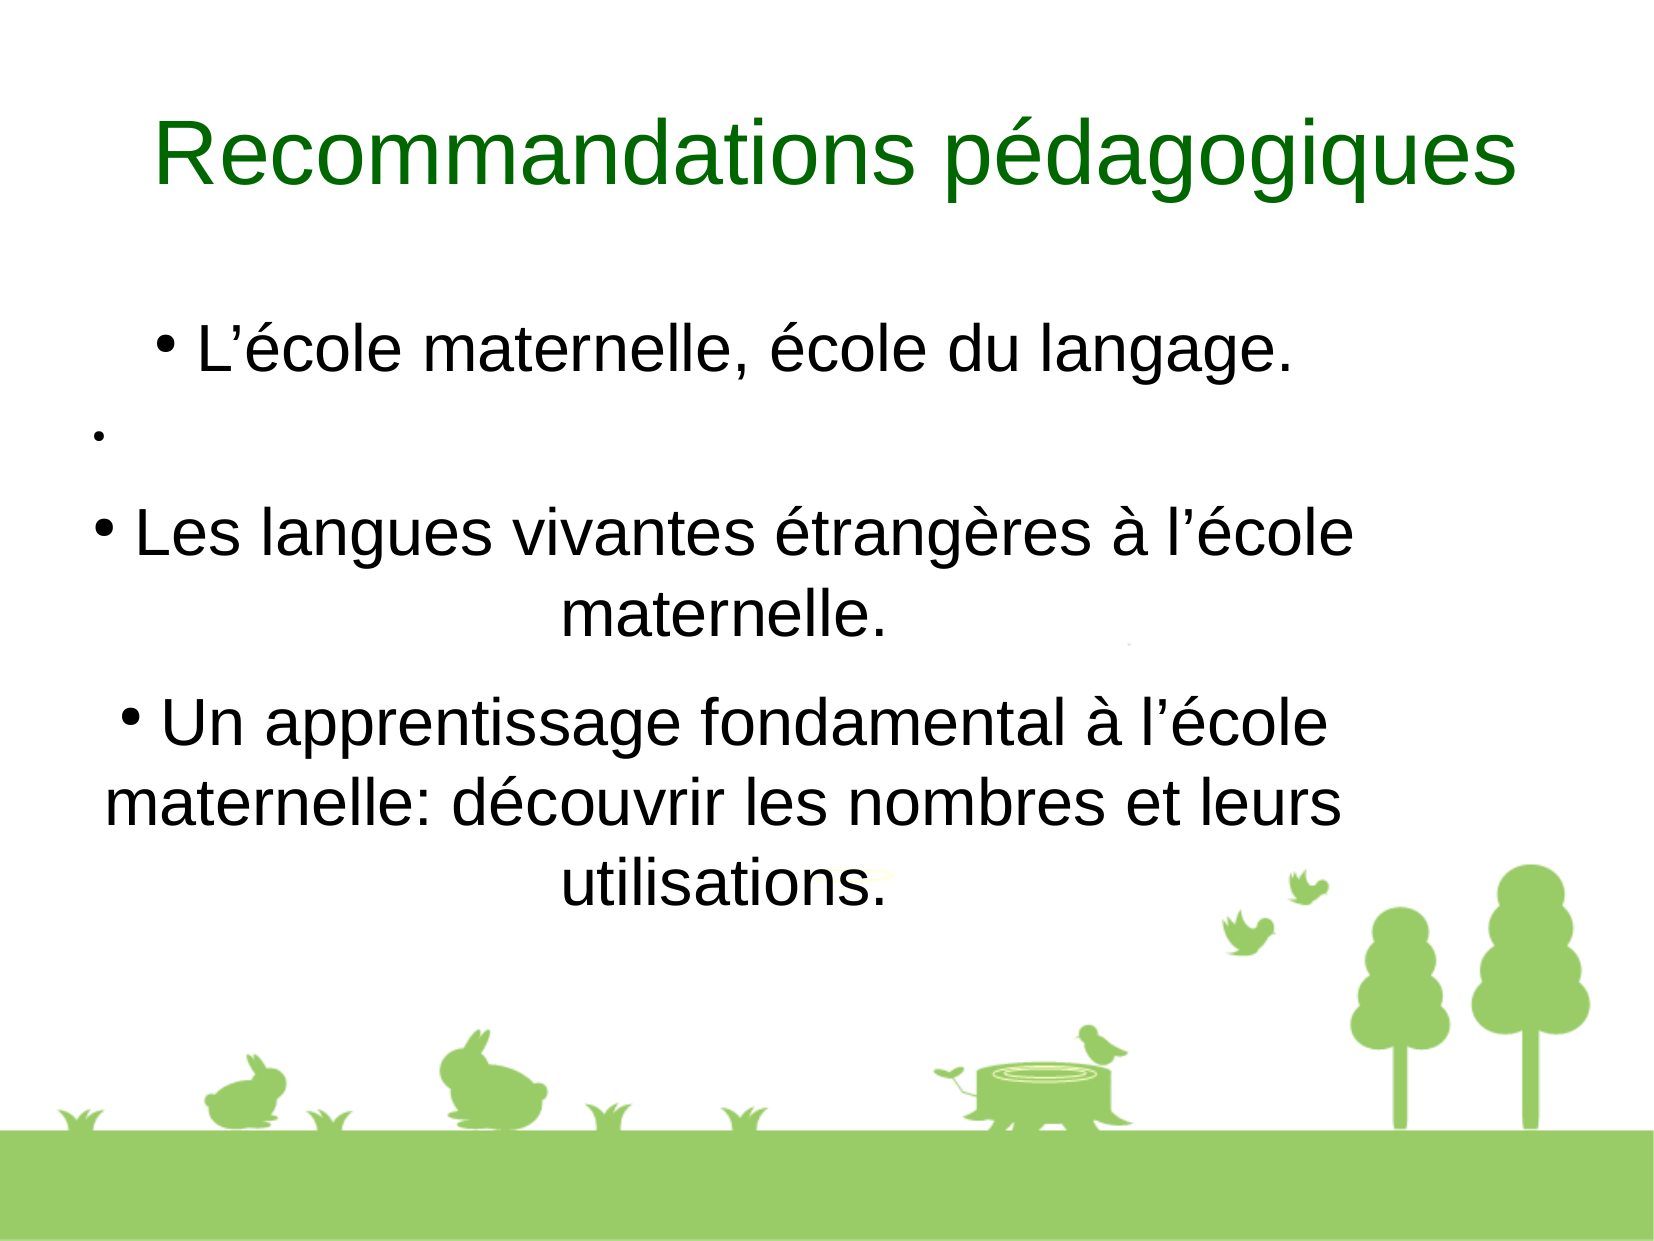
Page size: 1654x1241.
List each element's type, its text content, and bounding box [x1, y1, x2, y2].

list L’école maternelle, école du langage. Les langues vivantes étrangères à l’école maternelle. Un apprentissage fondamental à l’école maternelle: découvrir les nombres et leurs utilisations. [92, 305, 1581, 1025]
title Recommandations pédagogiques [92, 44, 1581, 252]
